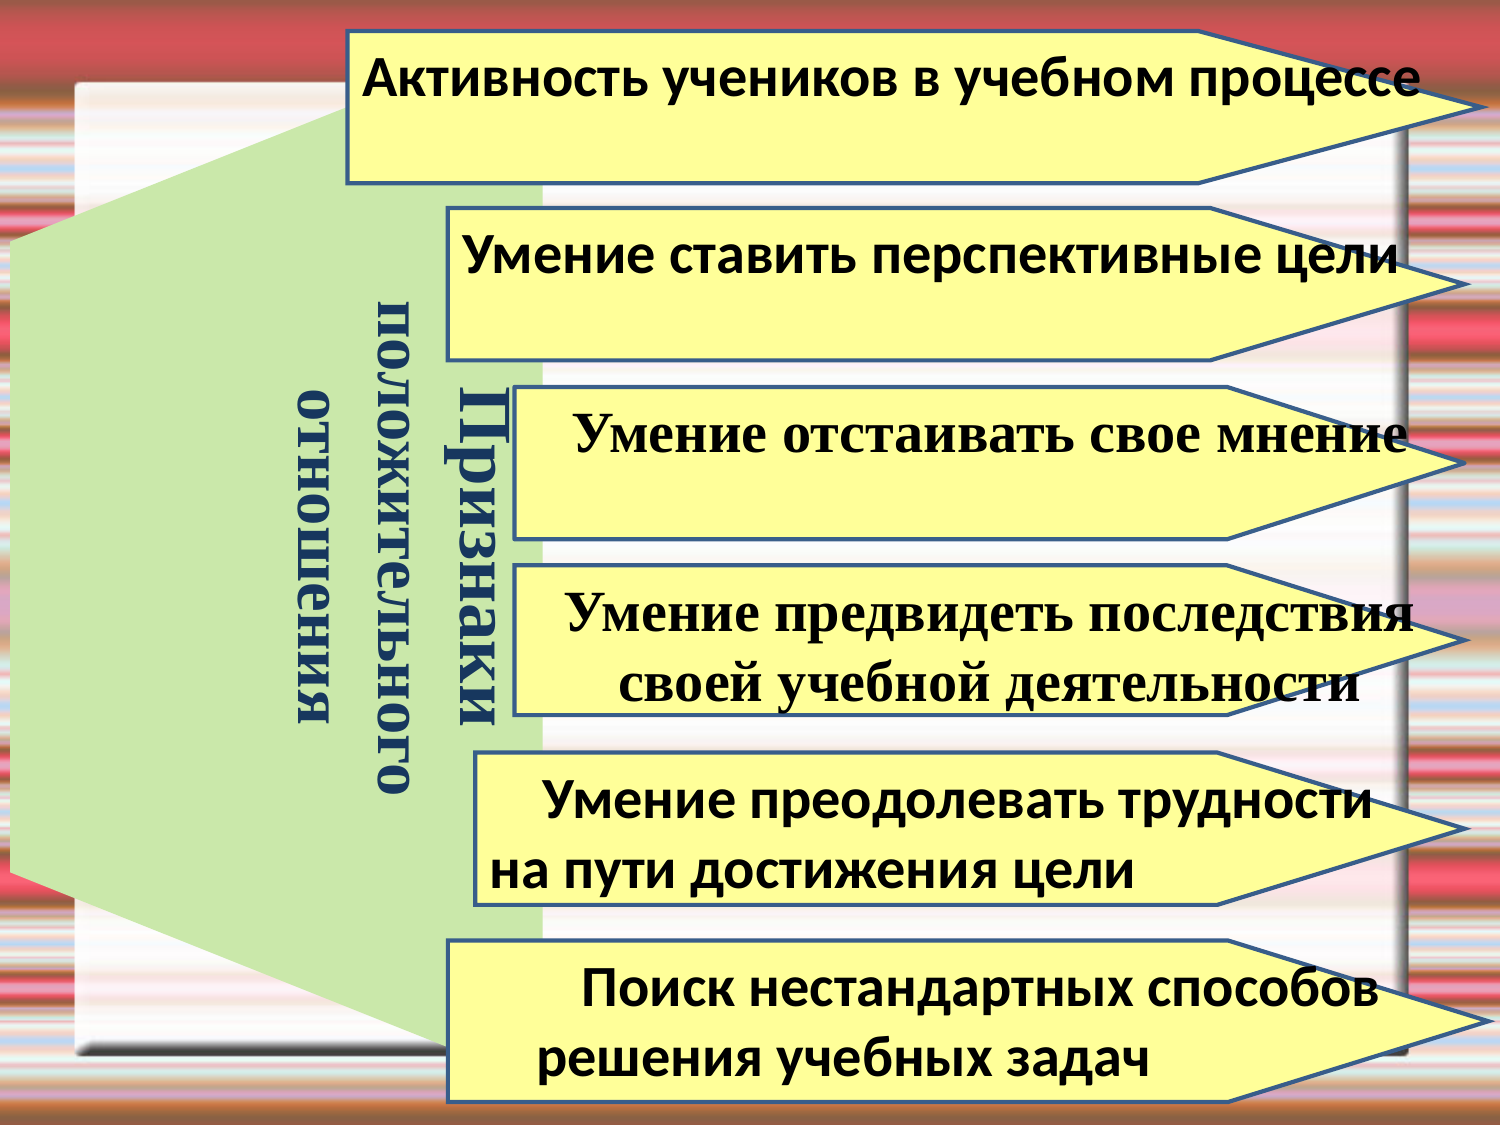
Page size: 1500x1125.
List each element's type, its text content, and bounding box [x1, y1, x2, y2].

text_box Поиск нестандартных способов решения учебных задач [447, 940, 1489, 1102]
text_box Активность учеников в учебном процессе [347, 30, 1482, 184]
text_box Признаки положительного отношения [10, 107, 543, 1047]
picture [0, 0, 1500, 1125]
text_box Умение ставить перспективные цели [447, 207, 1465, 361]
text_box Умение предвидеть последствия своей учебной деятельности [514, 565, 1465, 716]
text_box Умение преодолевать трудности на пути достижения цели [475, 752, 1465, 905]
text_box Умение отстаивать свое мнение [514, 386, 1465, 540]
